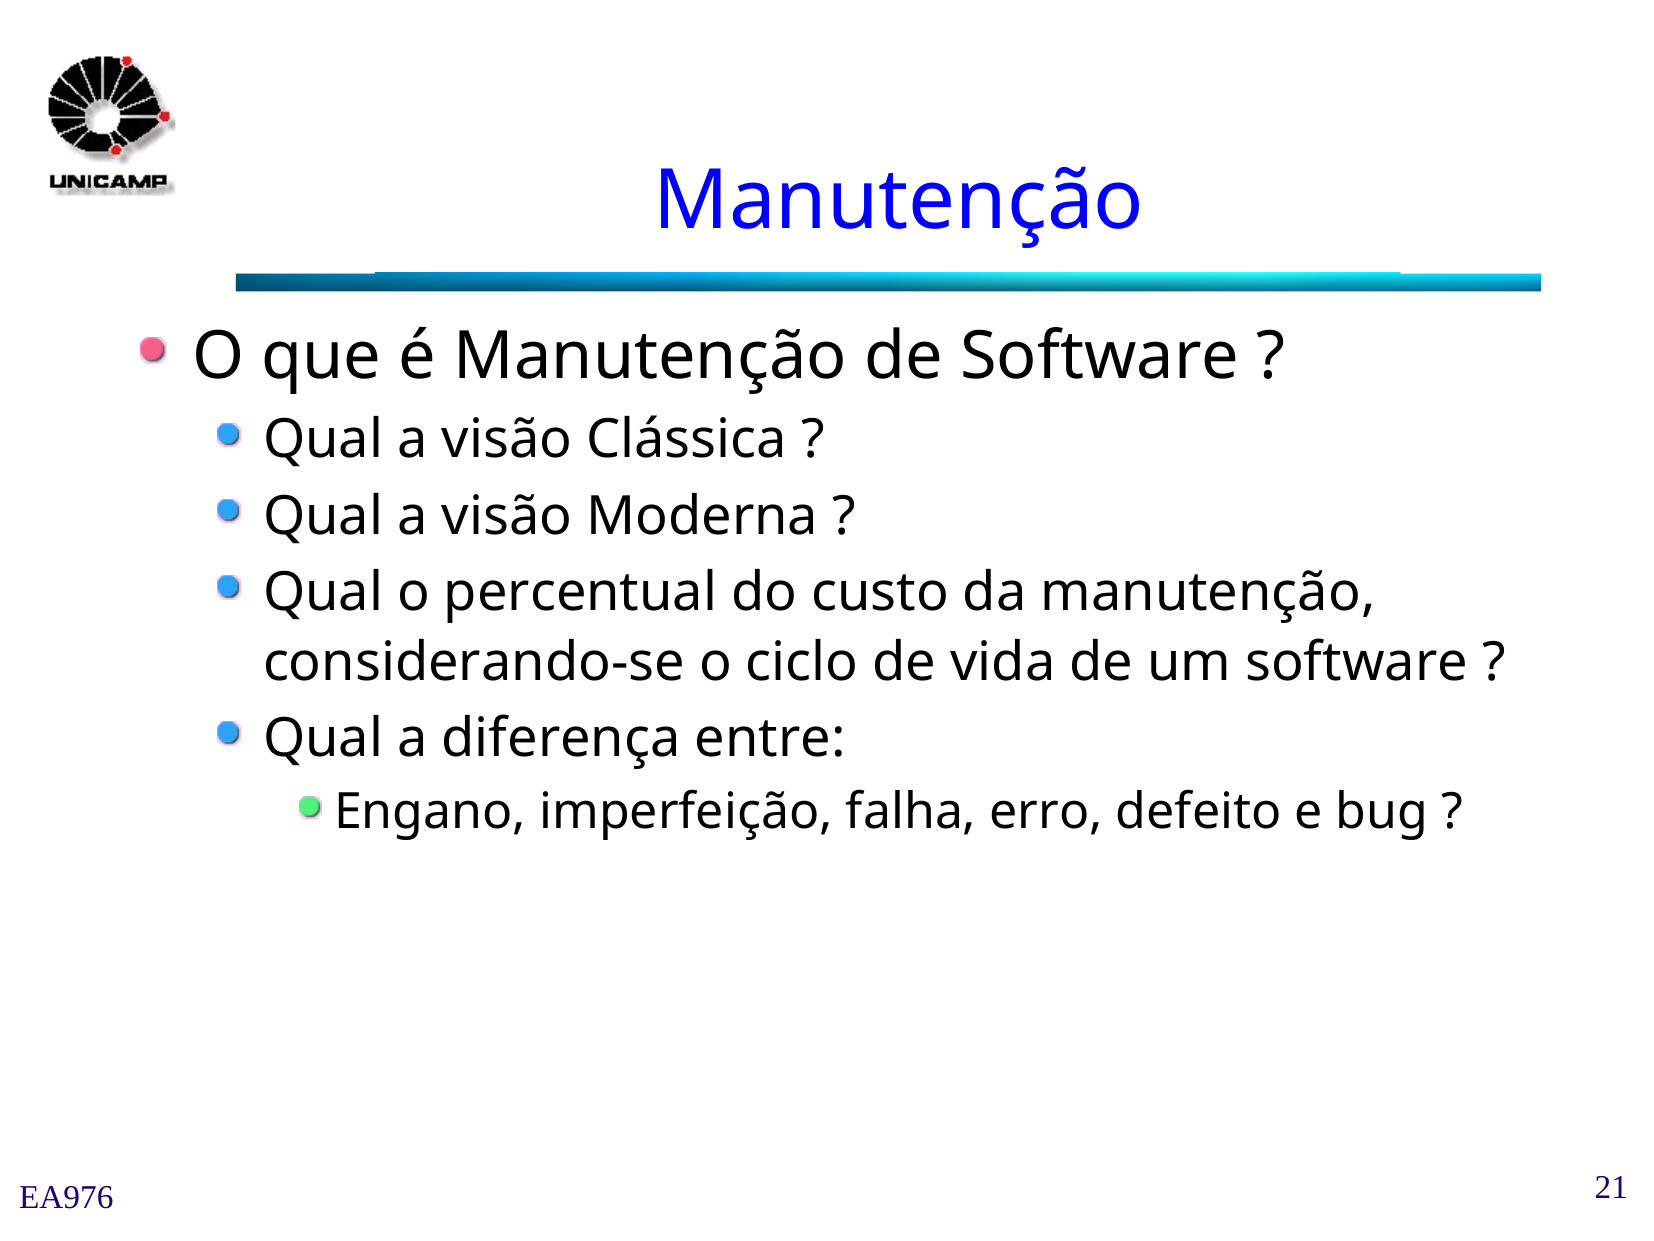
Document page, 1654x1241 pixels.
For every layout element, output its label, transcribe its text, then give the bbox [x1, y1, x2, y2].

title Manutenção [264, 57, 1534, 250]
list O que é Manutenção de Software ? Qual a visão Clássica ? Qual a visão Moderna ? Qual o percentual do custo da manutenção, considerando-se o ciclo de vida de um software ? Qual a diferença entre: Engano, imperfeição, falha, erro, defeito e bug ? [121, 309, 1534, 1182]
picture [125, 272, 1654, 295]
